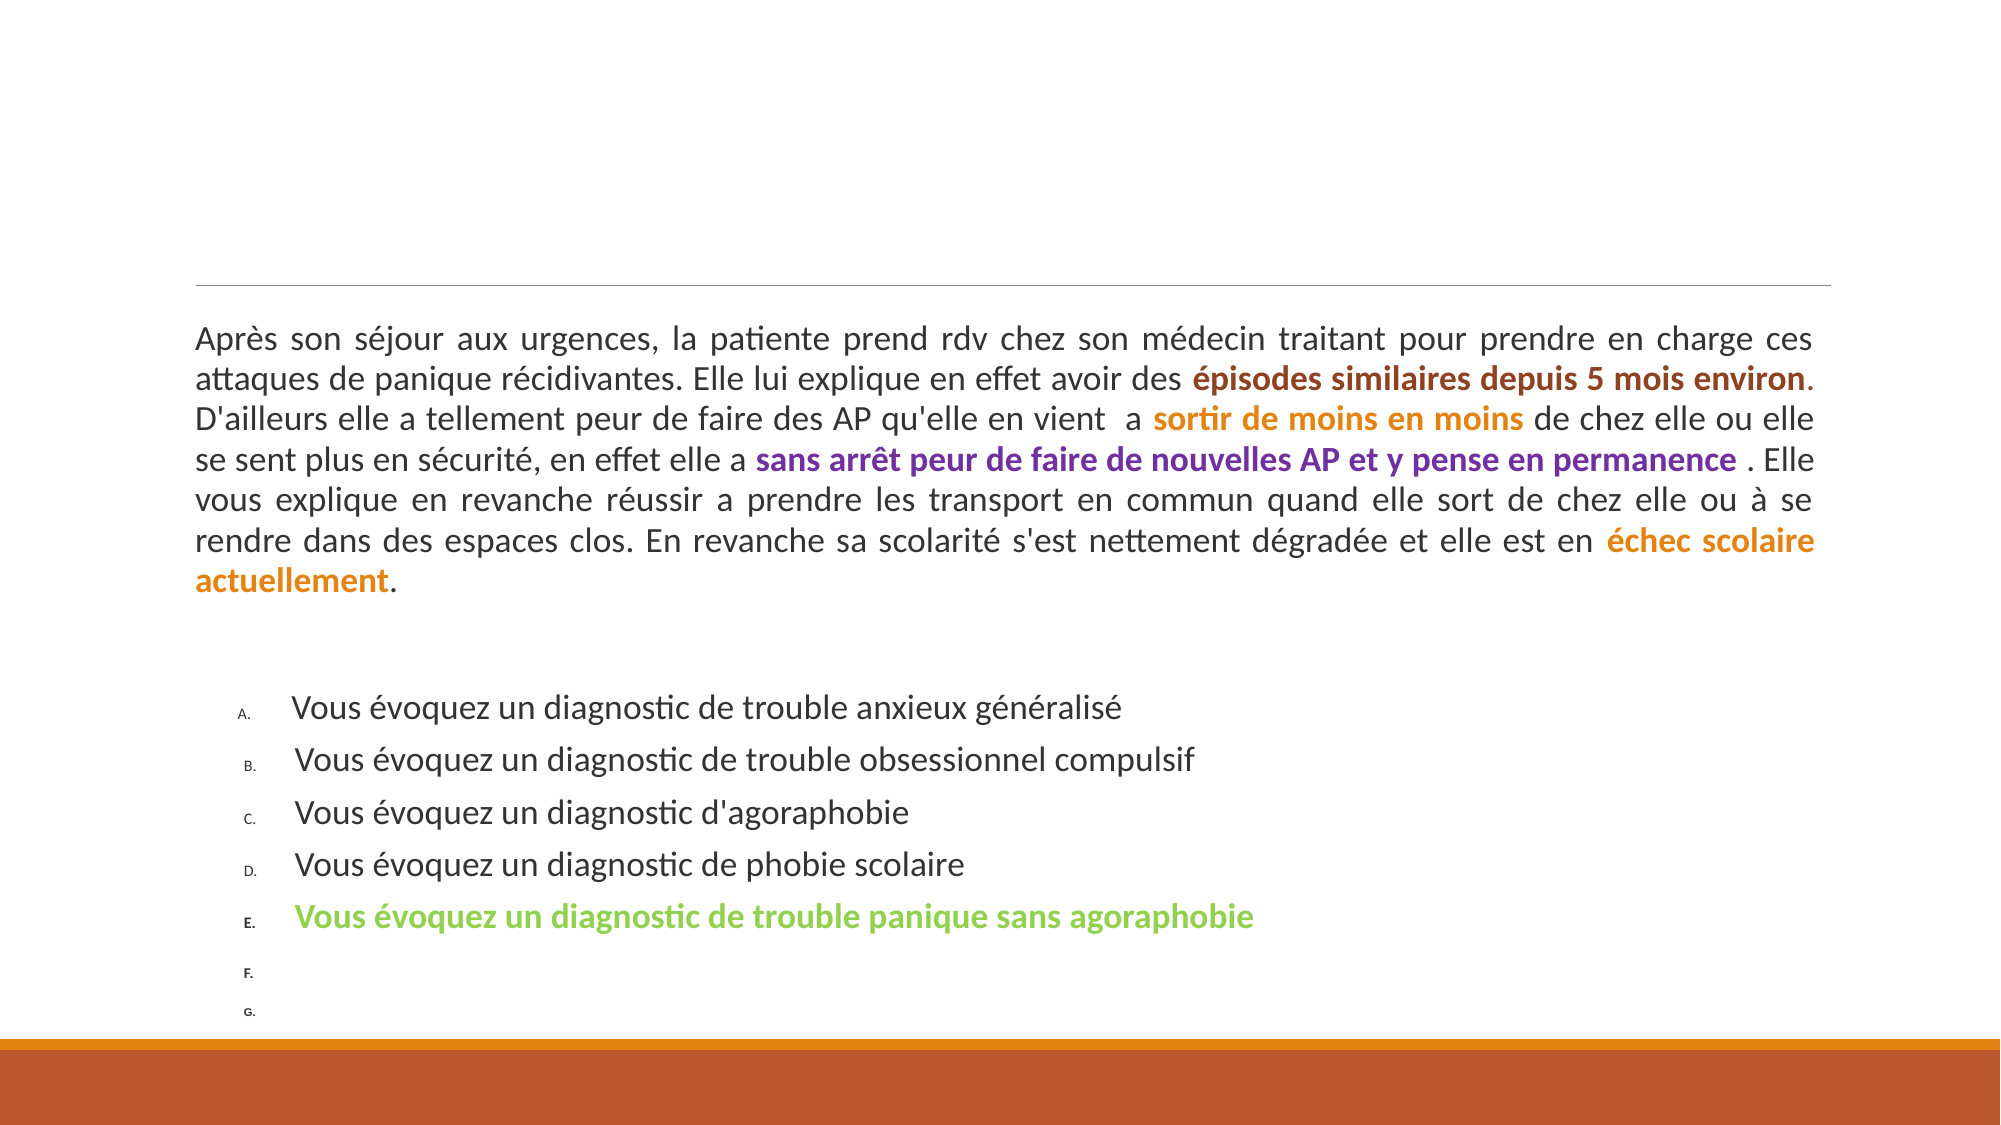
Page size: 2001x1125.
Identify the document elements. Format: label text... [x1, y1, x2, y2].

list Après son séjour aux urgences, la patiente prend rdv chez son médecin traitant pour prendre en charge ces attaques de panique récidivantes. Elle lui explique en effet avoir des épisodes similaires depuis 5 mois environ. D'ailleurs elle a tellement peur de faire des AP qu'elle en vient a sortir de moins en moins de chez elle ou elle se sent plus en sécurité, en effet elle a sans arrêt peur de faire de nouvelles AP et y pense en permanence . Elle vous explique en revanche réussir a prendre les transport en commun quand elle sort de chez elle ou à se rendre dans des espaces clos. En revanche sa scolarité s'est nettement dégradée et elle est en échec scolaire actuellement. Vous évoquez un diagnostic de trouble anxieux généralisé Vous évoquez un diagnostic de trouble obsessionnel compulsif Vous évoquez un diagnostic d'agoraphobie Vous évoquez un diagnostic de phobie scolaire Vous évoquez un diagnostic de trouble panique sans agoraphobie [180, 302, 1831, 963]
